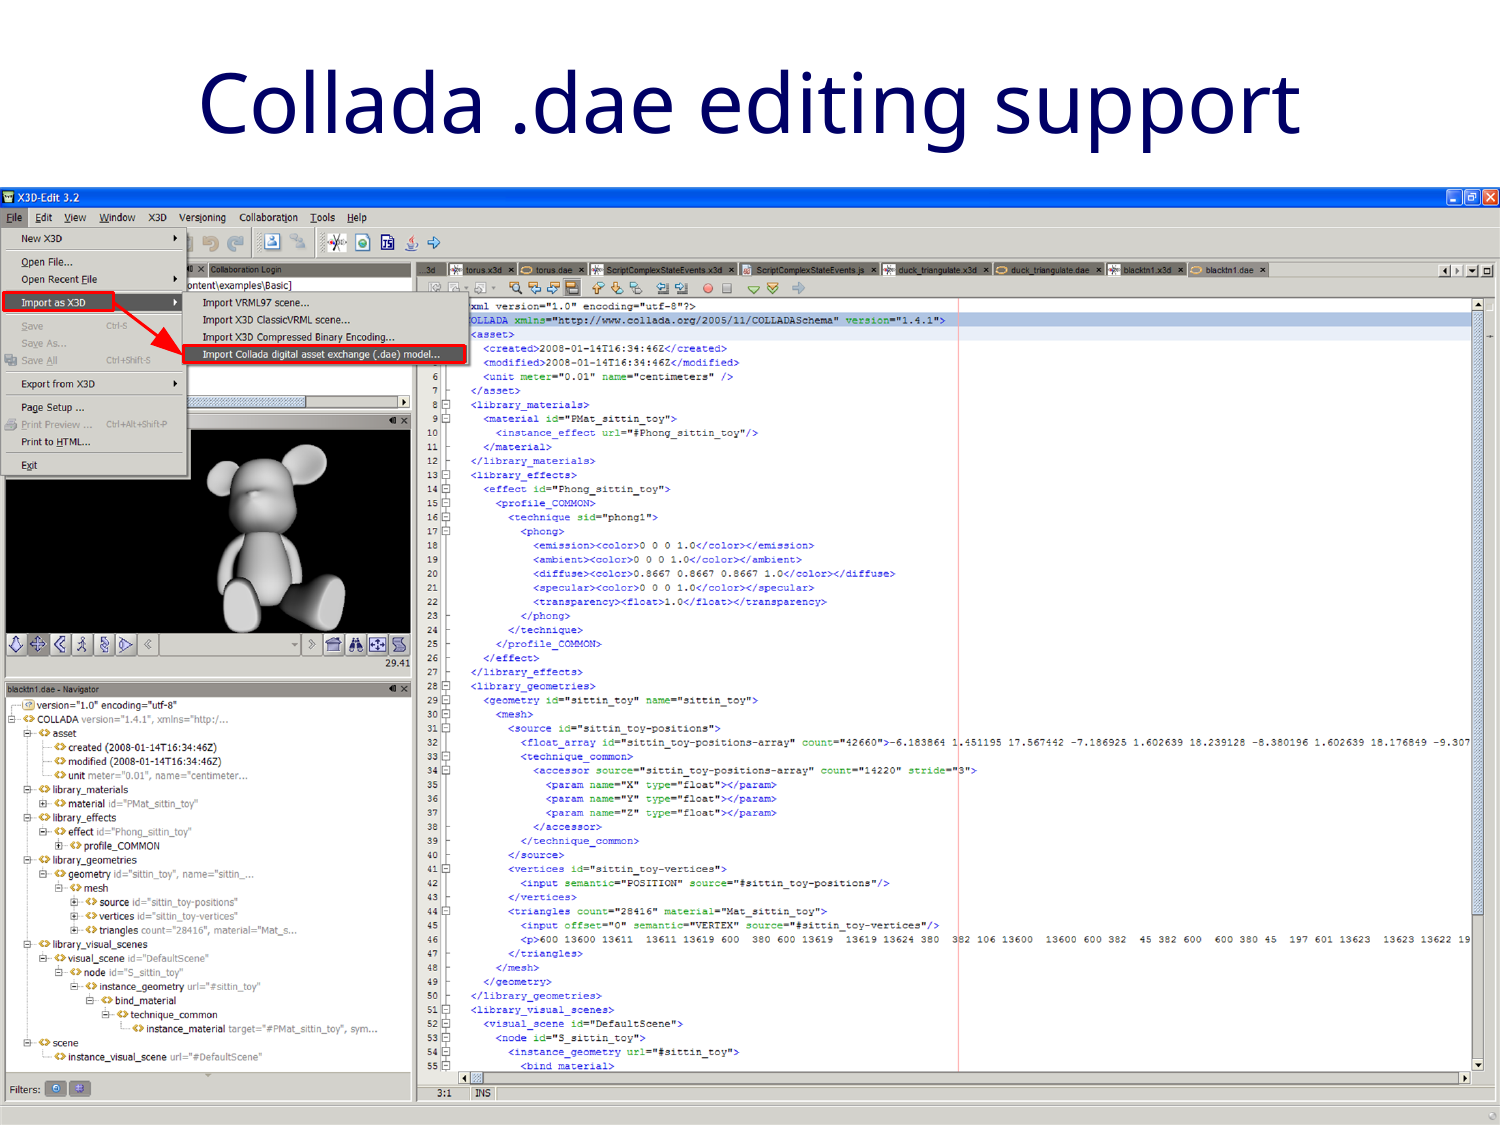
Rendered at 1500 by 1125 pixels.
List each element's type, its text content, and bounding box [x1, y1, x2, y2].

title Collada .dae editing support [112, 15, 1388, 187]
picture [0, 187, 1500, 1125]
